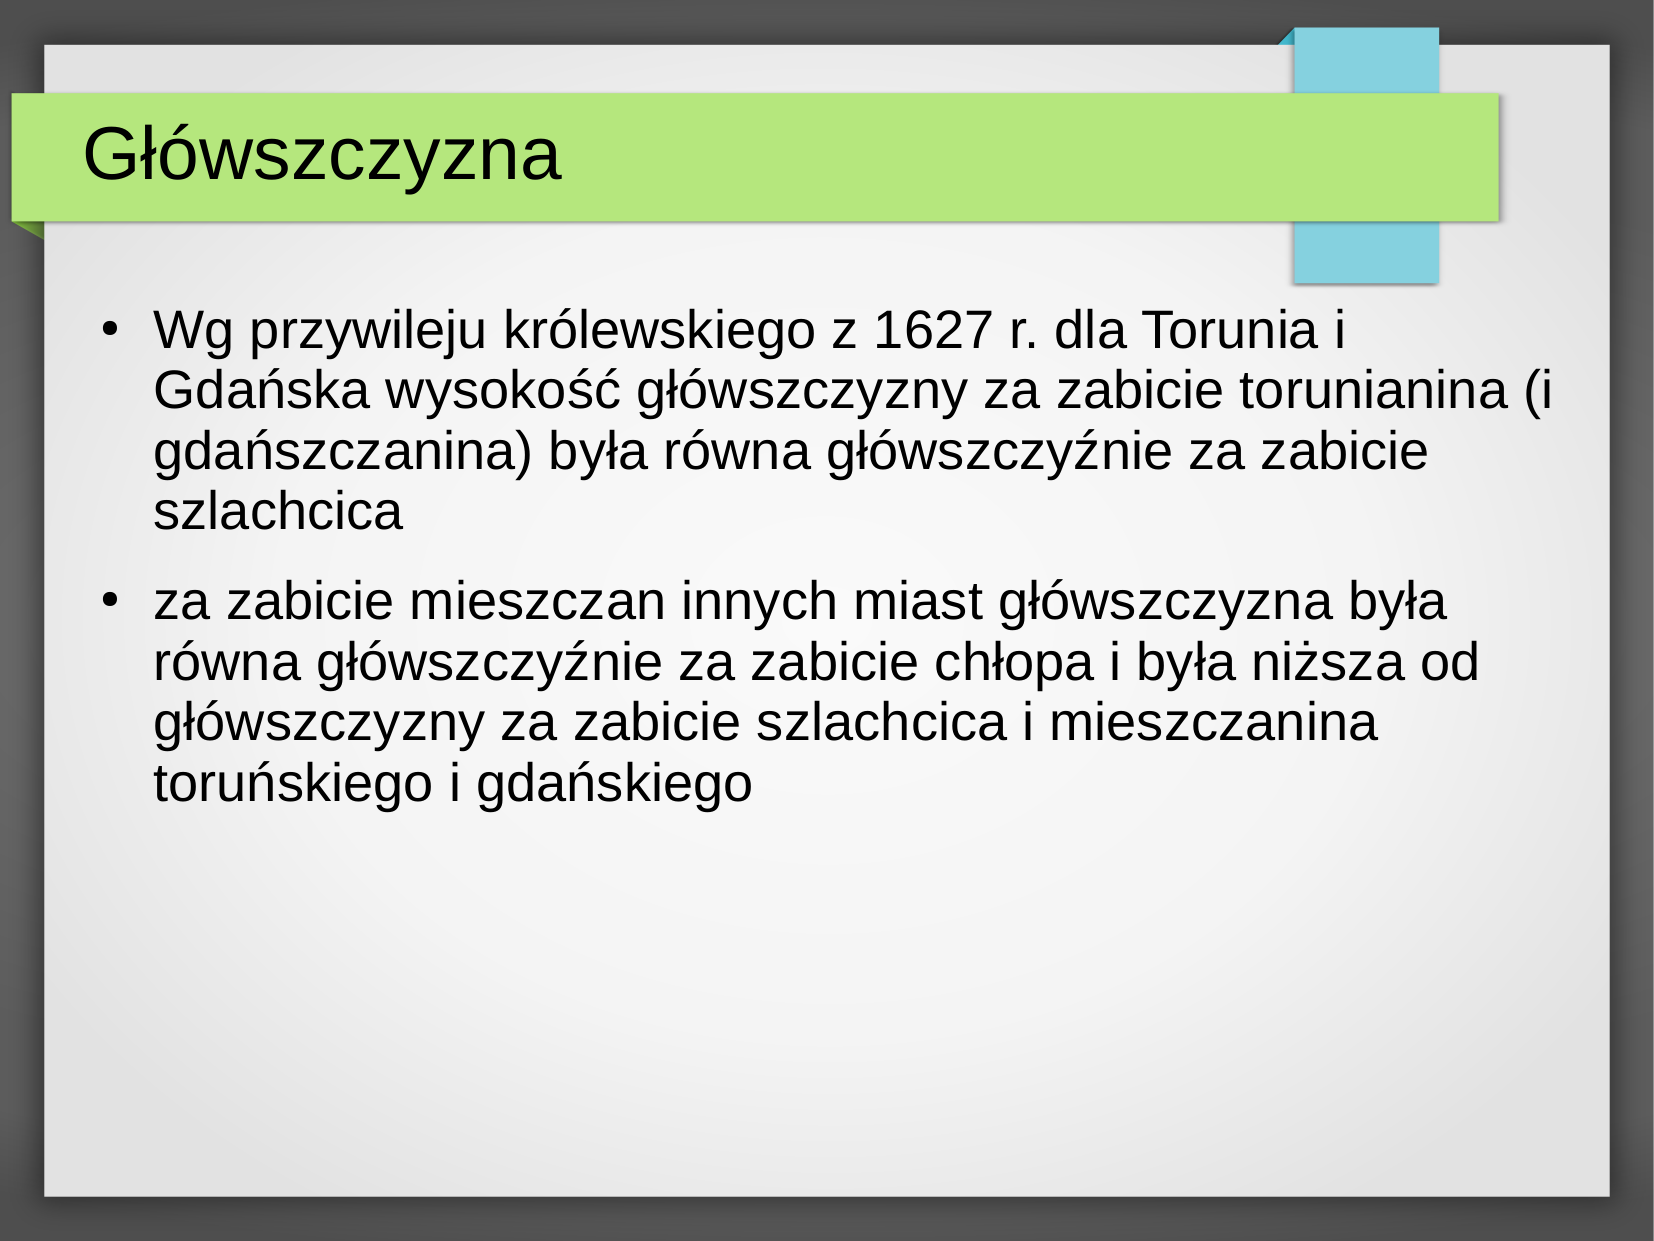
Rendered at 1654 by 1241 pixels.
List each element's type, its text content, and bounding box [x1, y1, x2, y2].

picture [0, 0, 1654, 1241]
list Wg przywileju królewskiego z 1627 r. dla Torunia i Gdańska wysokość główszczyzny za zabicie torunianina (i gdańszczanina) była równa główszczyźnie za zabicie szlachcica za zabicie mieszczan innych miast główszczyzna była równa główszczyźnie za zabicie chłopa i była niższa od główszczyzny za zabicie szlachcica i mieszczanina toruńskiego i gdańskiego [82, 299, 1571, 1087]
title Główszczyzna [82, 94, 1264, 213]
